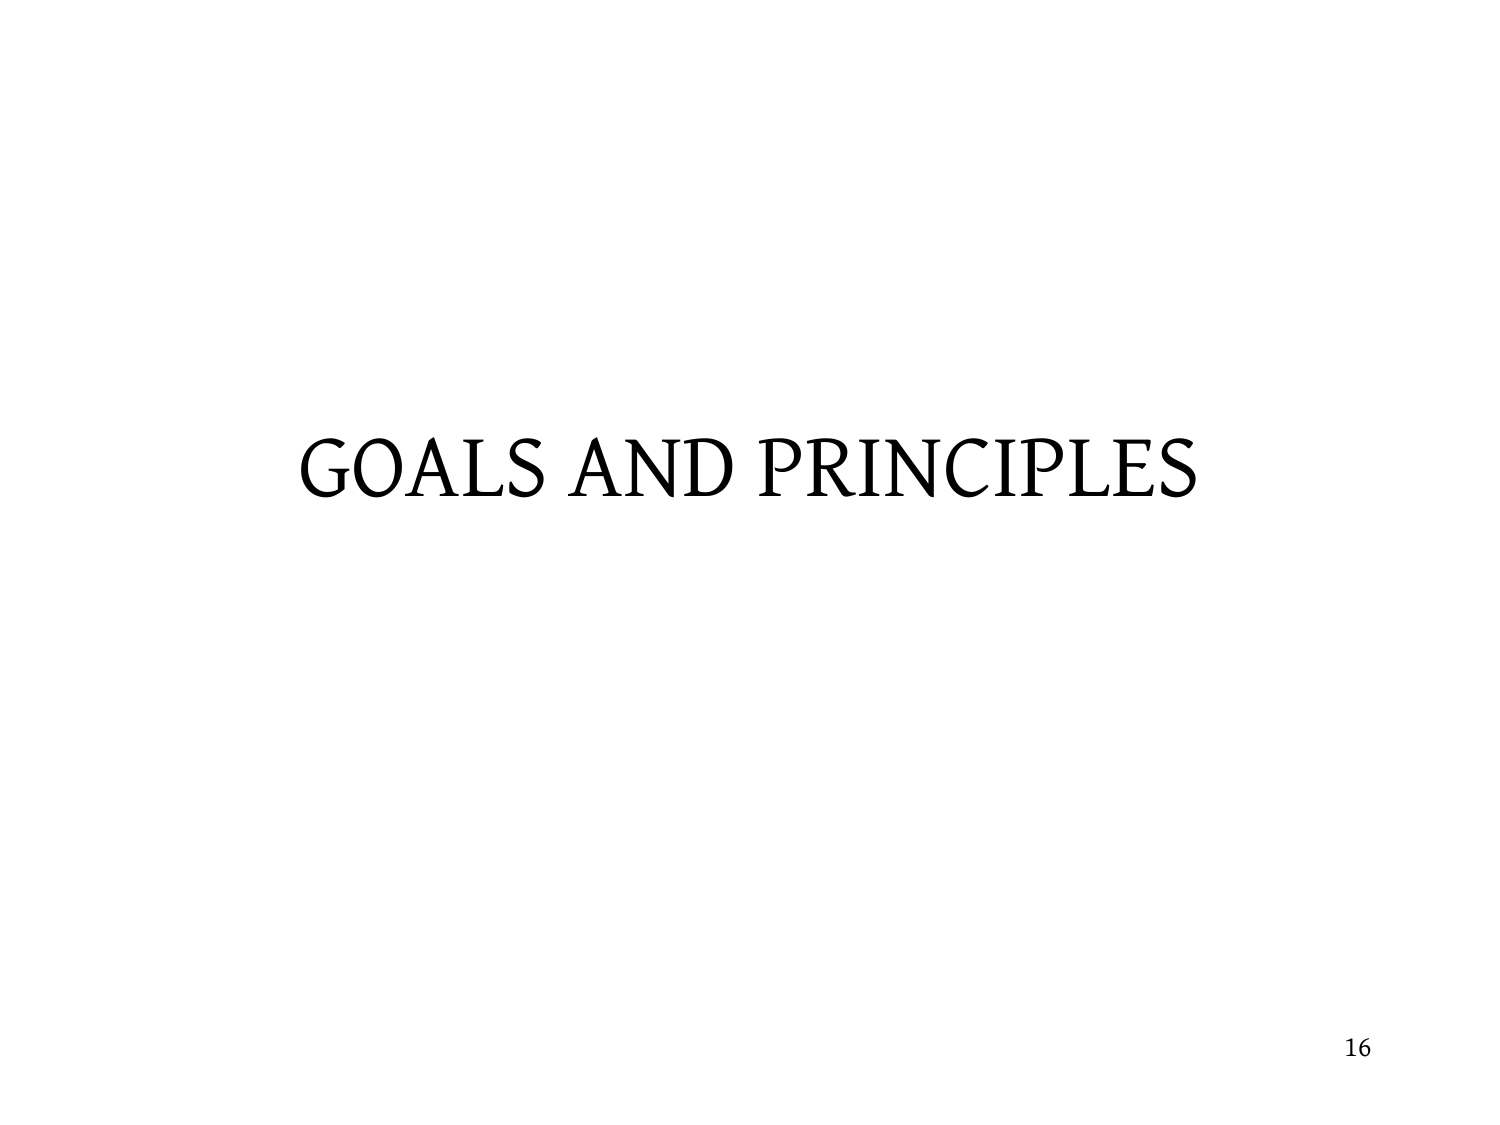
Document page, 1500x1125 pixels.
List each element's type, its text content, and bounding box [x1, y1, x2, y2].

title GOALS AND PRINCIPLES [112, 375, 1388, 563]
